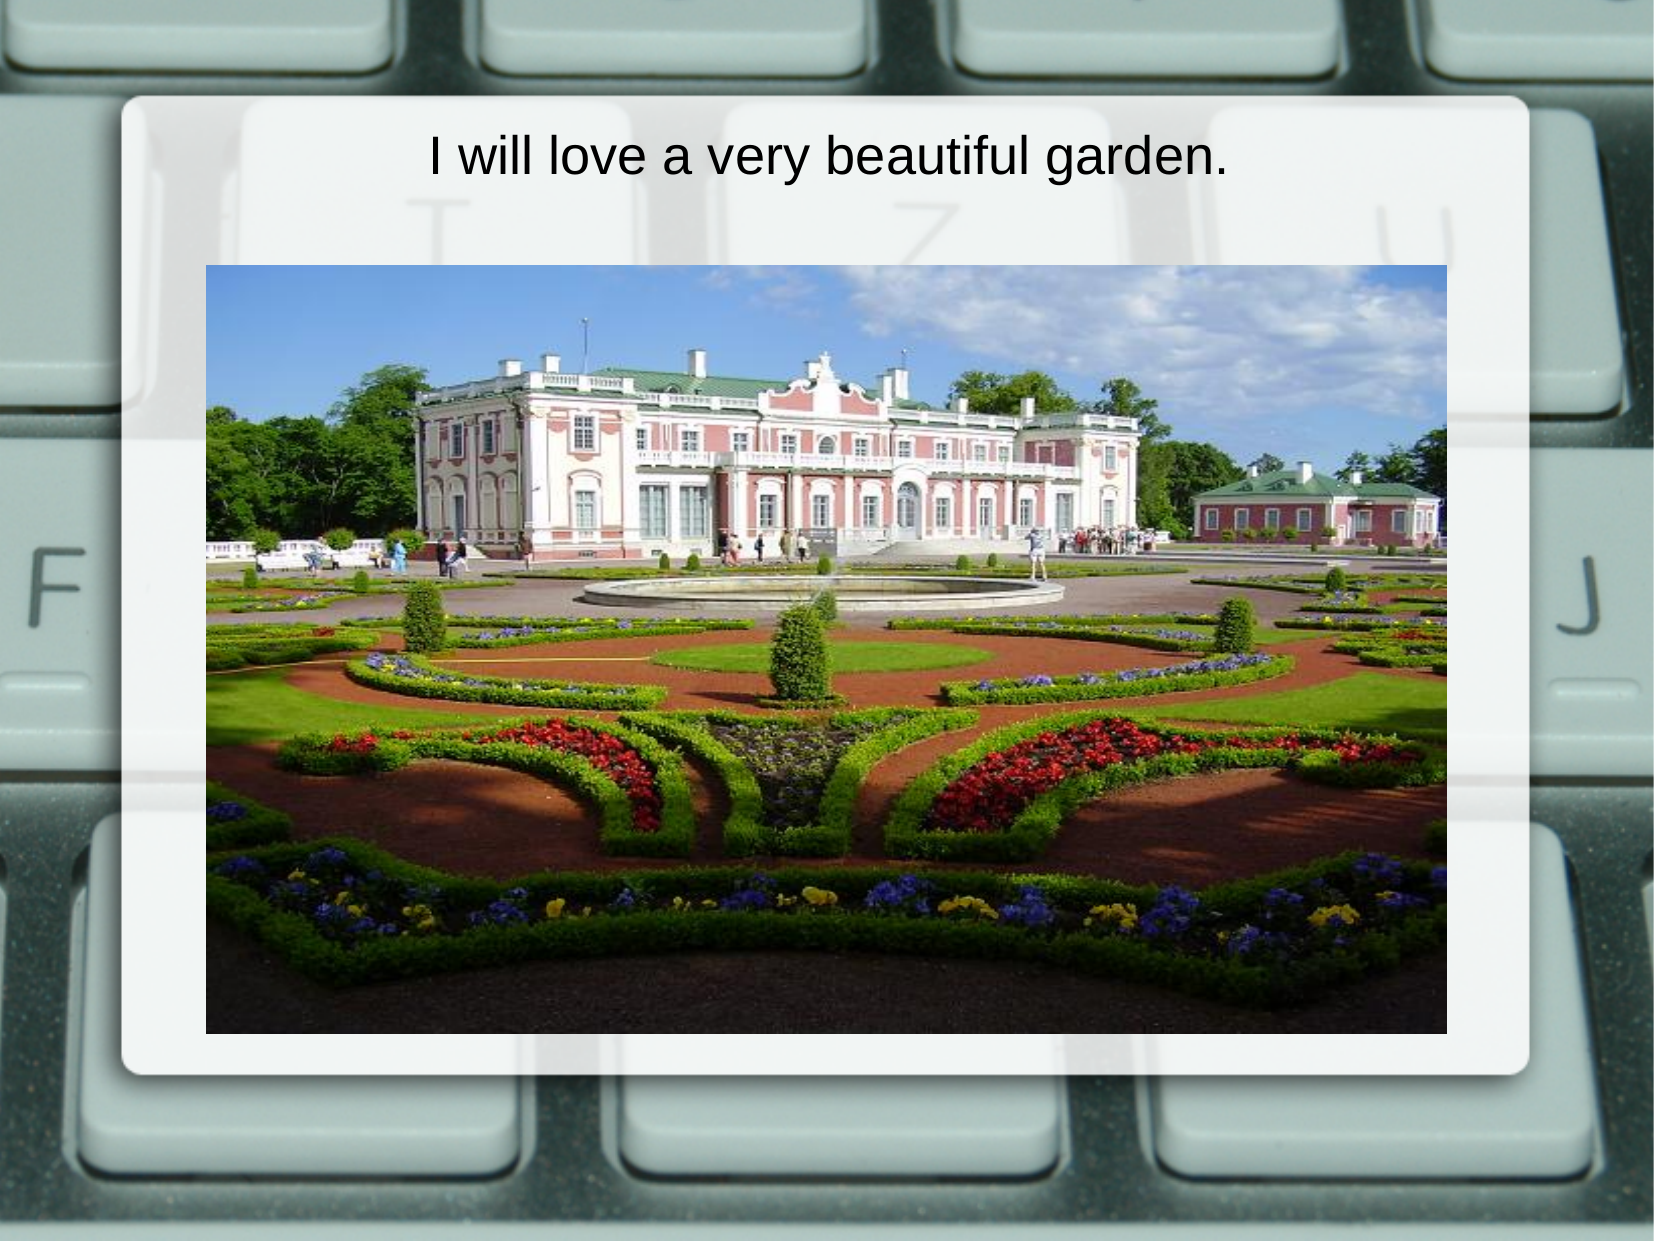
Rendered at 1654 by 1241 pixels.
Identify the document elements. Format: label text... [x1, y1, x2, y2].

text_box I will love a very beautiful garden. [413, 118, 1270, 194]
picture [0, 0, 1654, 1241]
